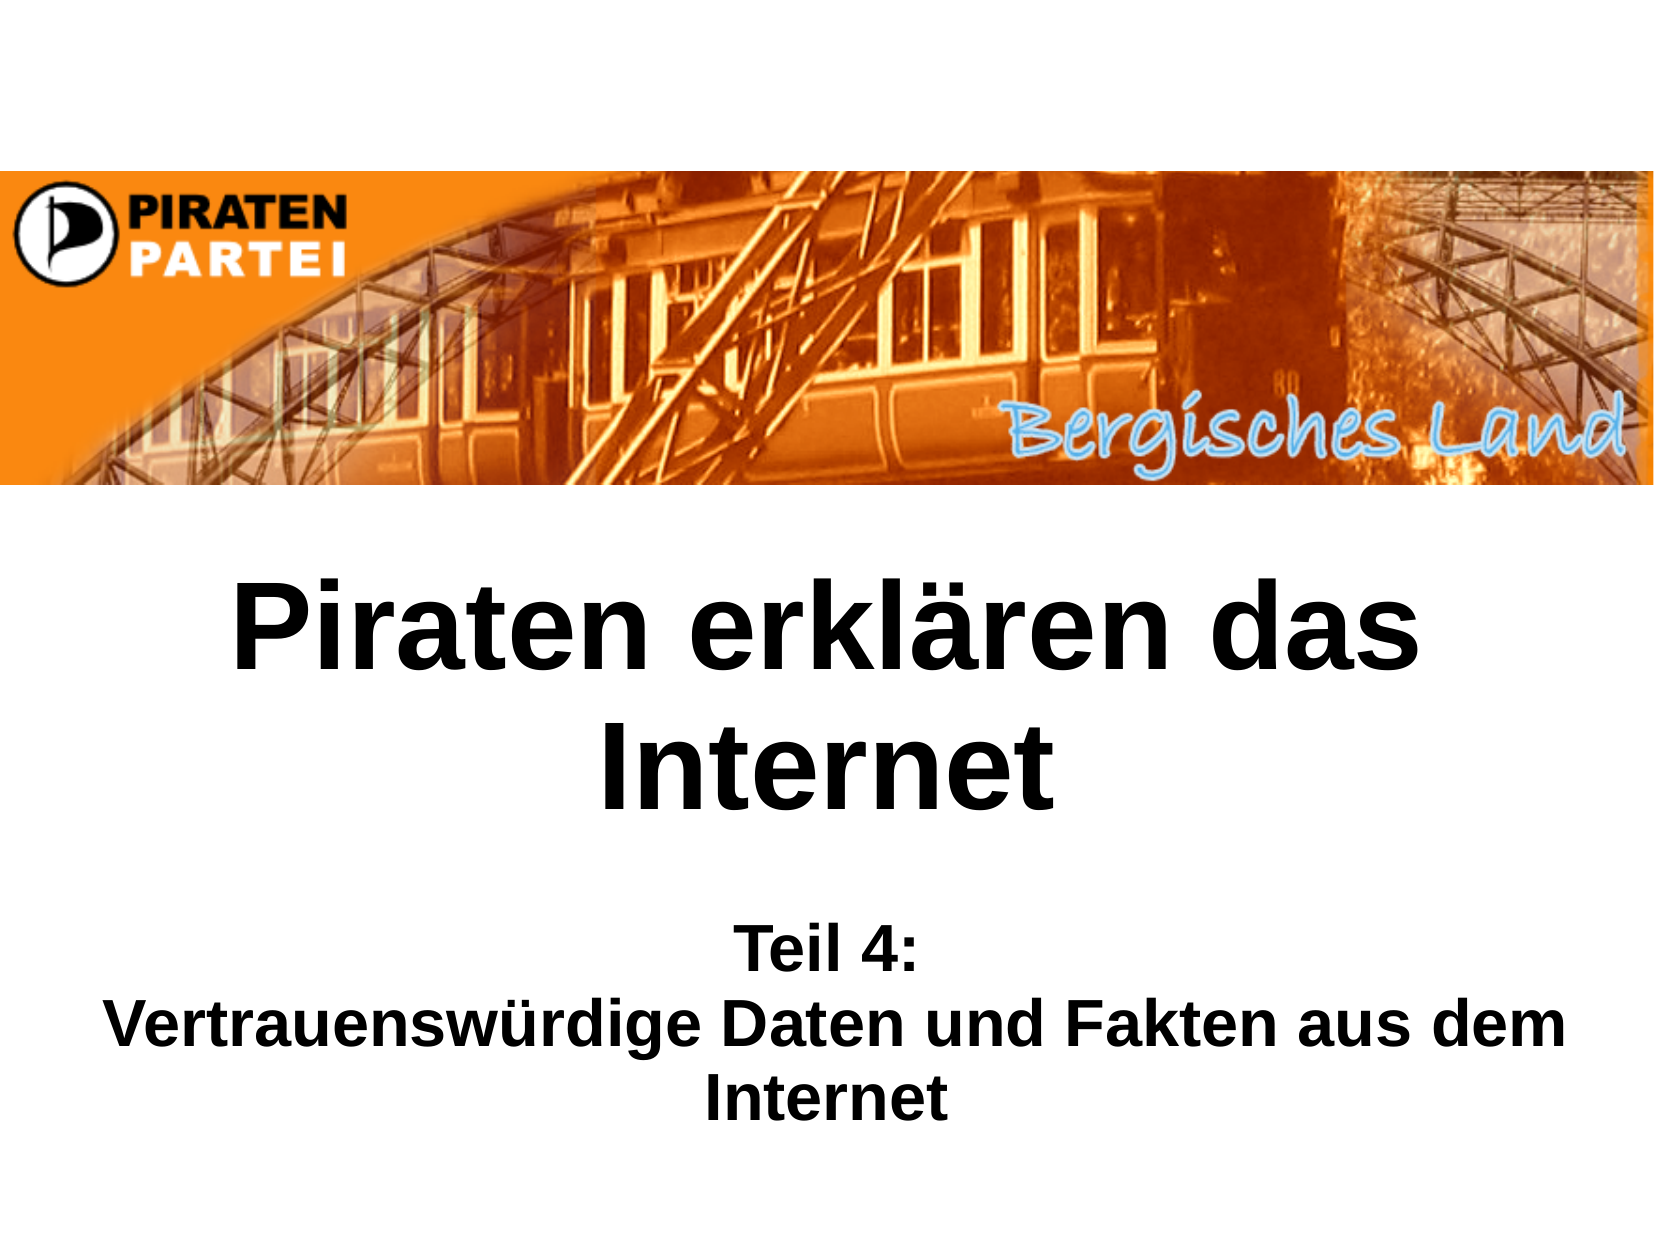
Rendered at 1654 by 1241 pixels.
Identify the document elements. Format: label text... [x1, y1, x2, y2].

text_box Piraten erklären das Internet Teil 4: Vertrauenswürdige Daten und Fakten aus dem Internet [0, 549, 1654, 1143]
picture [0, 171, 1654, 485]
